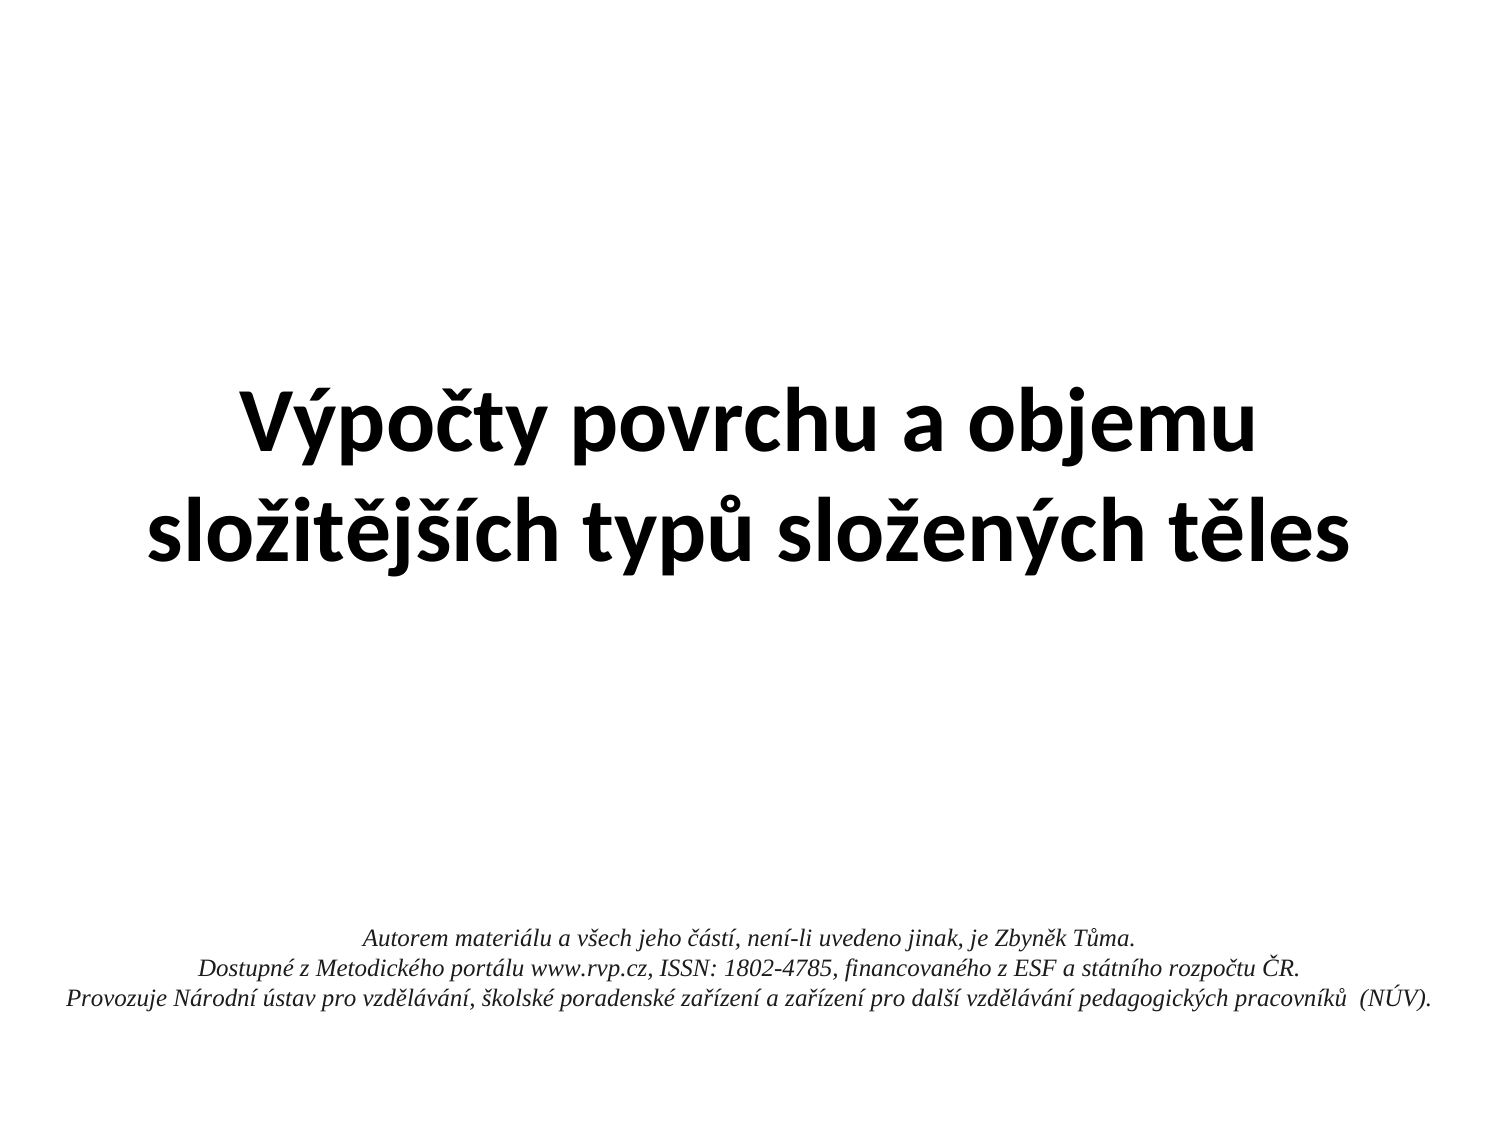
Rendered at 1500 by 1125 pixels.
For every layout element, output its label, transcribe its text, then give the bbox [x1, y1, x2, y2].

text_box Autorem materiálu a všech jeho částí, není-li uvedeno jinak, je Zbyněk Tůma. Dostupné z Metodického portálu www.rvp.cz, ISSN: 1802-4785, financovaného z ESF a státního rozpočtu ČR. Provozuje Národní ústav pro vzdělávání, školské poradenské zařízení a zařízení pro další vzdělávání pedagogických pracovníků (NÚV). [0, 914, 1500, 1020]
title Výpočty povrchu a objemu složitějších typů složených těles [112, 349, 1388, 591]
